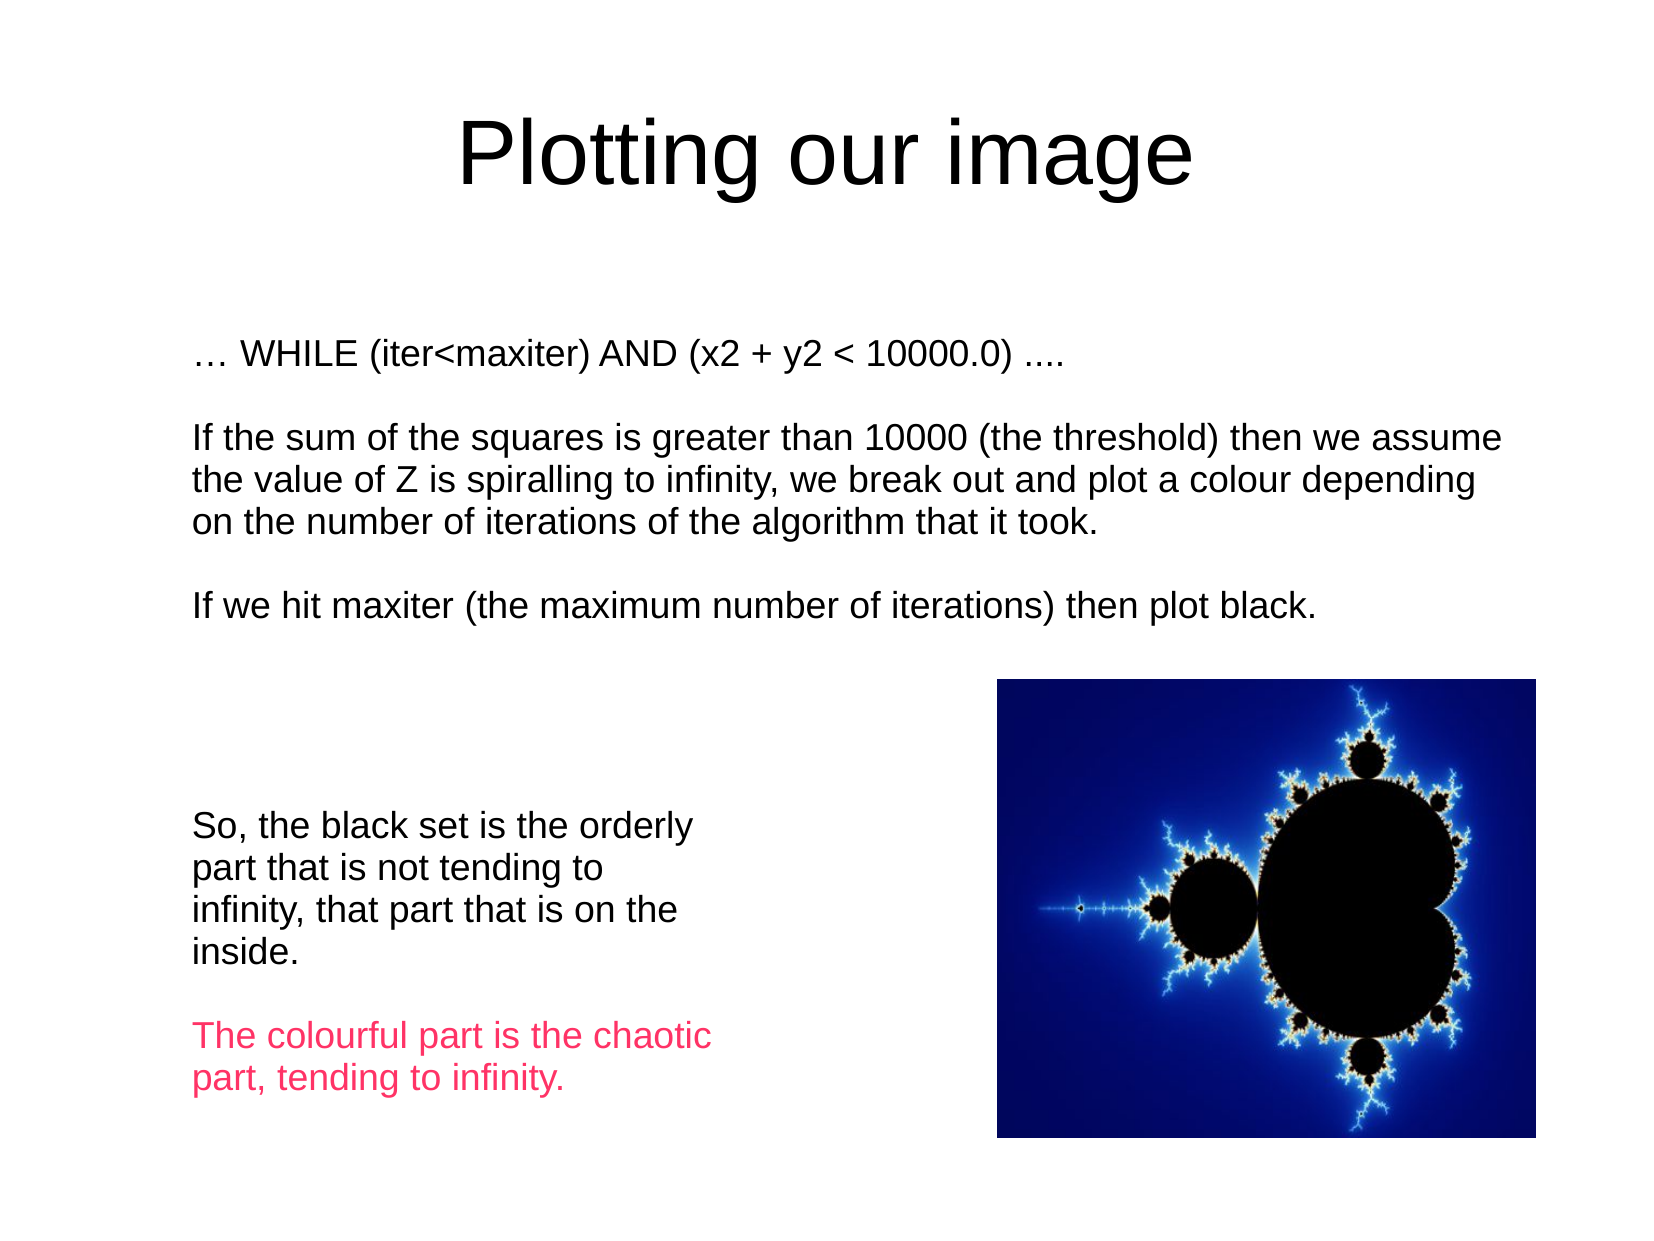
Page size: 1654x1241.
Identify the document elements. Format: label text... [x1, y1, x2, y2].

text_box So, the black set is the orderly part that is not tending to infinity, that part that is on the inside. The colourful part is the chaotic part, tending to infinity. [177, 797, 739, 1106]
text_box … WHILE (iter<maxiter) AND (x2 + y2 < 10000.0) .... If the sum of the squares is greater than 10000 (the threshold) then we assume the value of Z is spiralling to infinity, we break out and plot a colour depending on the number of iterations of the algorithm that it took. If we hit maxiter (the maximum number of iterations) then plot black. [177, 324, 1536, 886]
title Plotting our image [82, 56, 1571, 250]
picture [997, 679, 1536, 1138]
